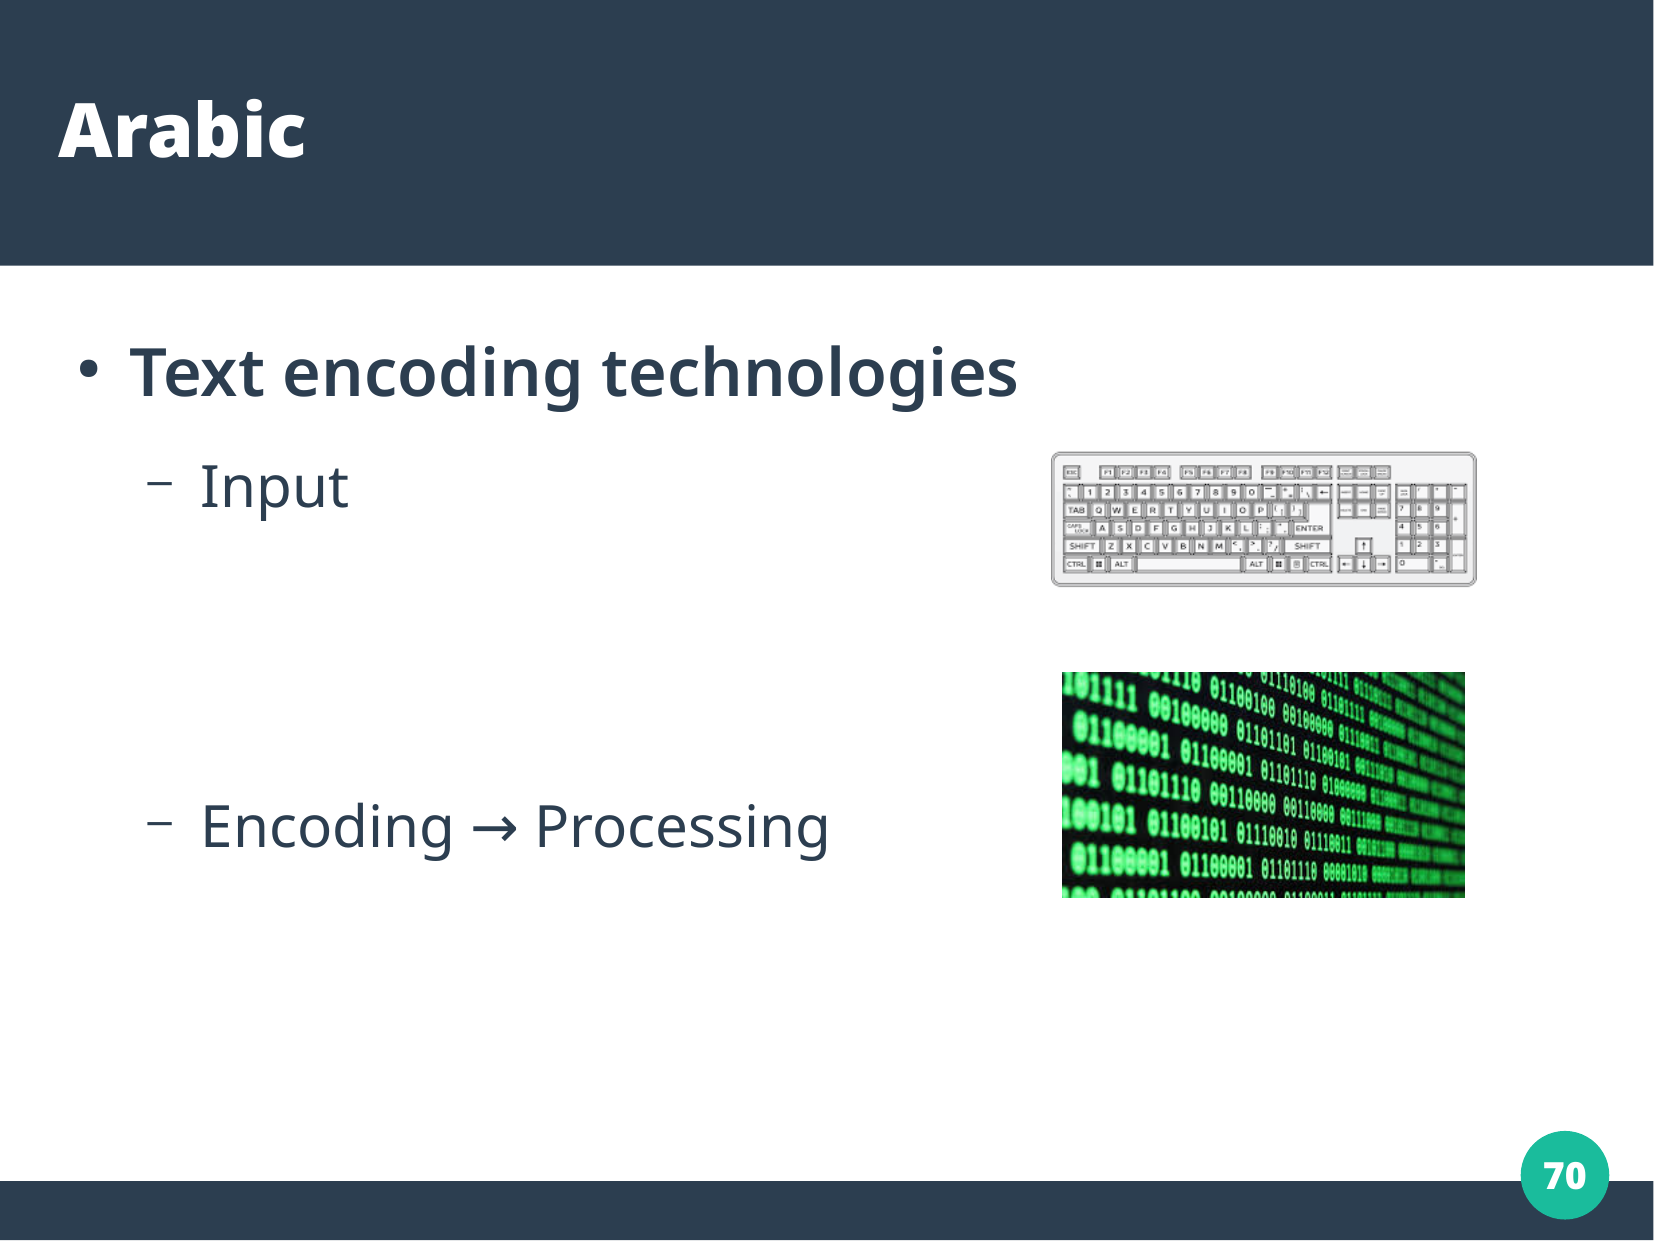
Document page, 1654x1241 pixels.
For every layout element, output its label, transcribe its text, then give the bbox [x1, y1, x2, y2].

picture [1062, 672, 1465, 898]
list Text encoding technologies Input Encoding → Processing [59, 324, 1595, 1152]
picture [1051, 413, 1477, 626]
title Arabic [59, 49, 1595, 207]
